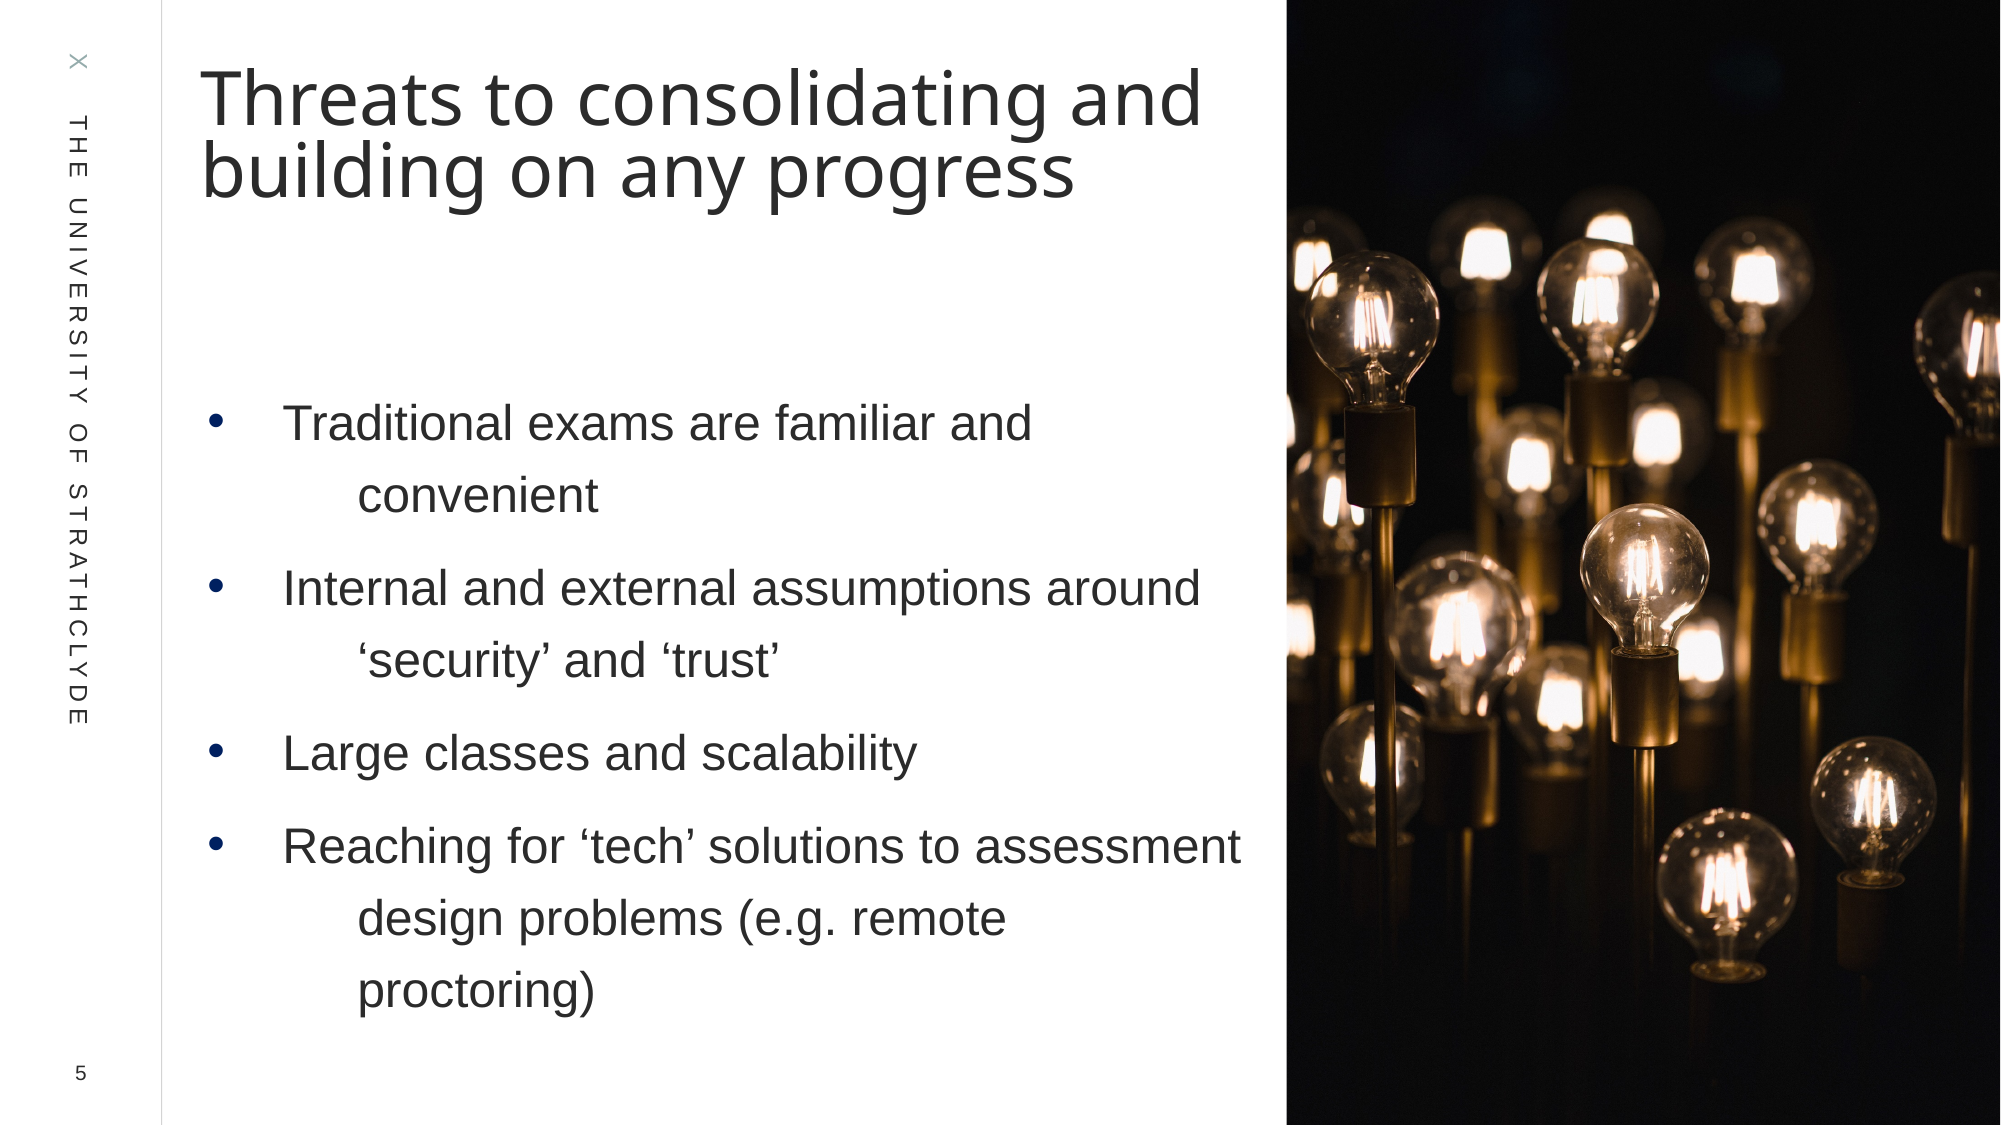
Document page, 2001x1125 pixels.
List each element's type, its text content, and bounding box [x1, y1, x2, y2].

list Traditional exams are familiar and convenient Internal and external assumptions around ‘security’ and ‘trust’ Large classes and scalability Reaching for ‘tech’ solutions to assessment design problems (e.g. remote proctoring) [207, 371, 1251, 1040]
title Threats to consolidating and building on any progress [199, 36, 1227, 265]
picture [1286, 0, 2000, 1125]
text_box 5 [38, 1052, 123, 1091]
